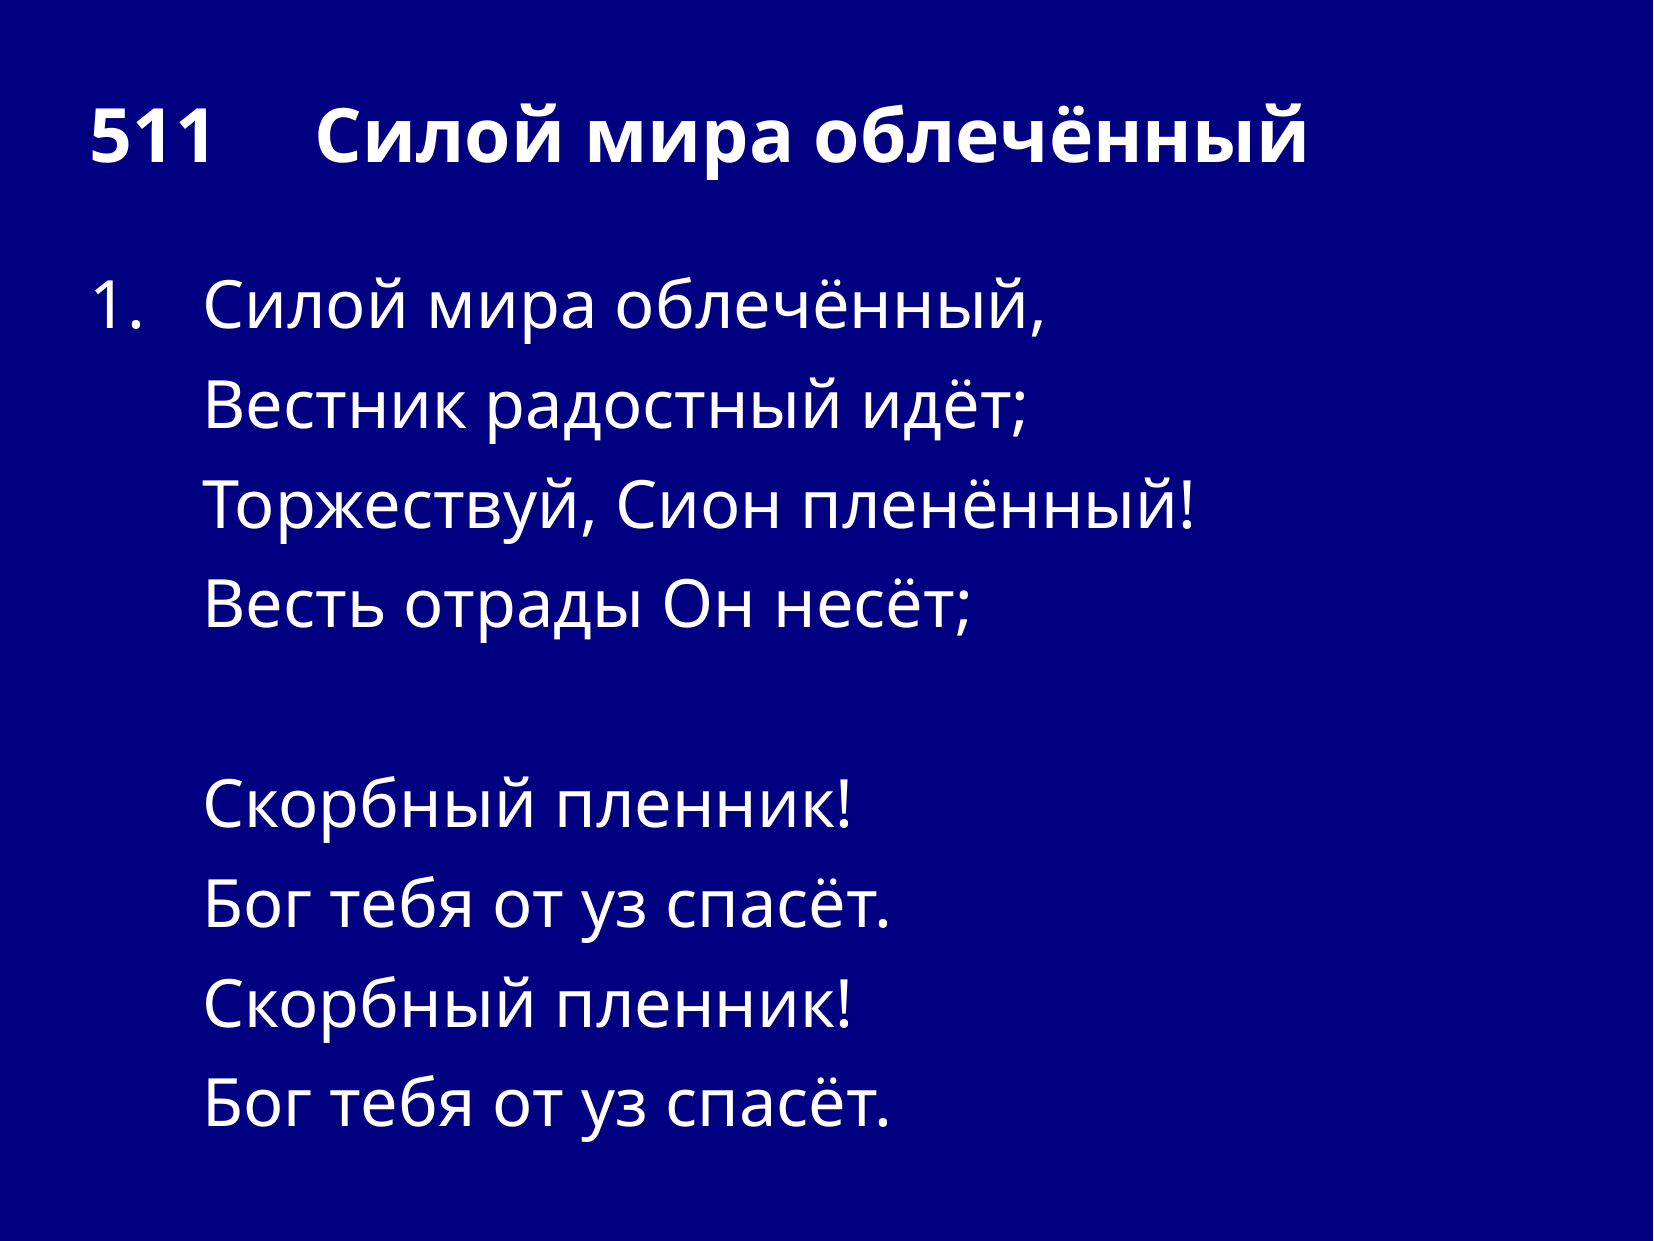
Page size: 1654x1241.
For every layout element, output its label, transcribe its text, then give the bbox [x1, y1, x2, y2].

text_box 1. Силой мира облечённый, Вестник радостный идёт; Торжествуй, Сион пленённый! Весть отрады Он несёт; Скорбный пленник! Бог тебя от уз спасёт. Скорбный пленник! Бог тебя от уз спасёт. [75, 188, 1576, 1163]
text_box 511 Силой мира облечённый [75, 75, 1576, 188]
